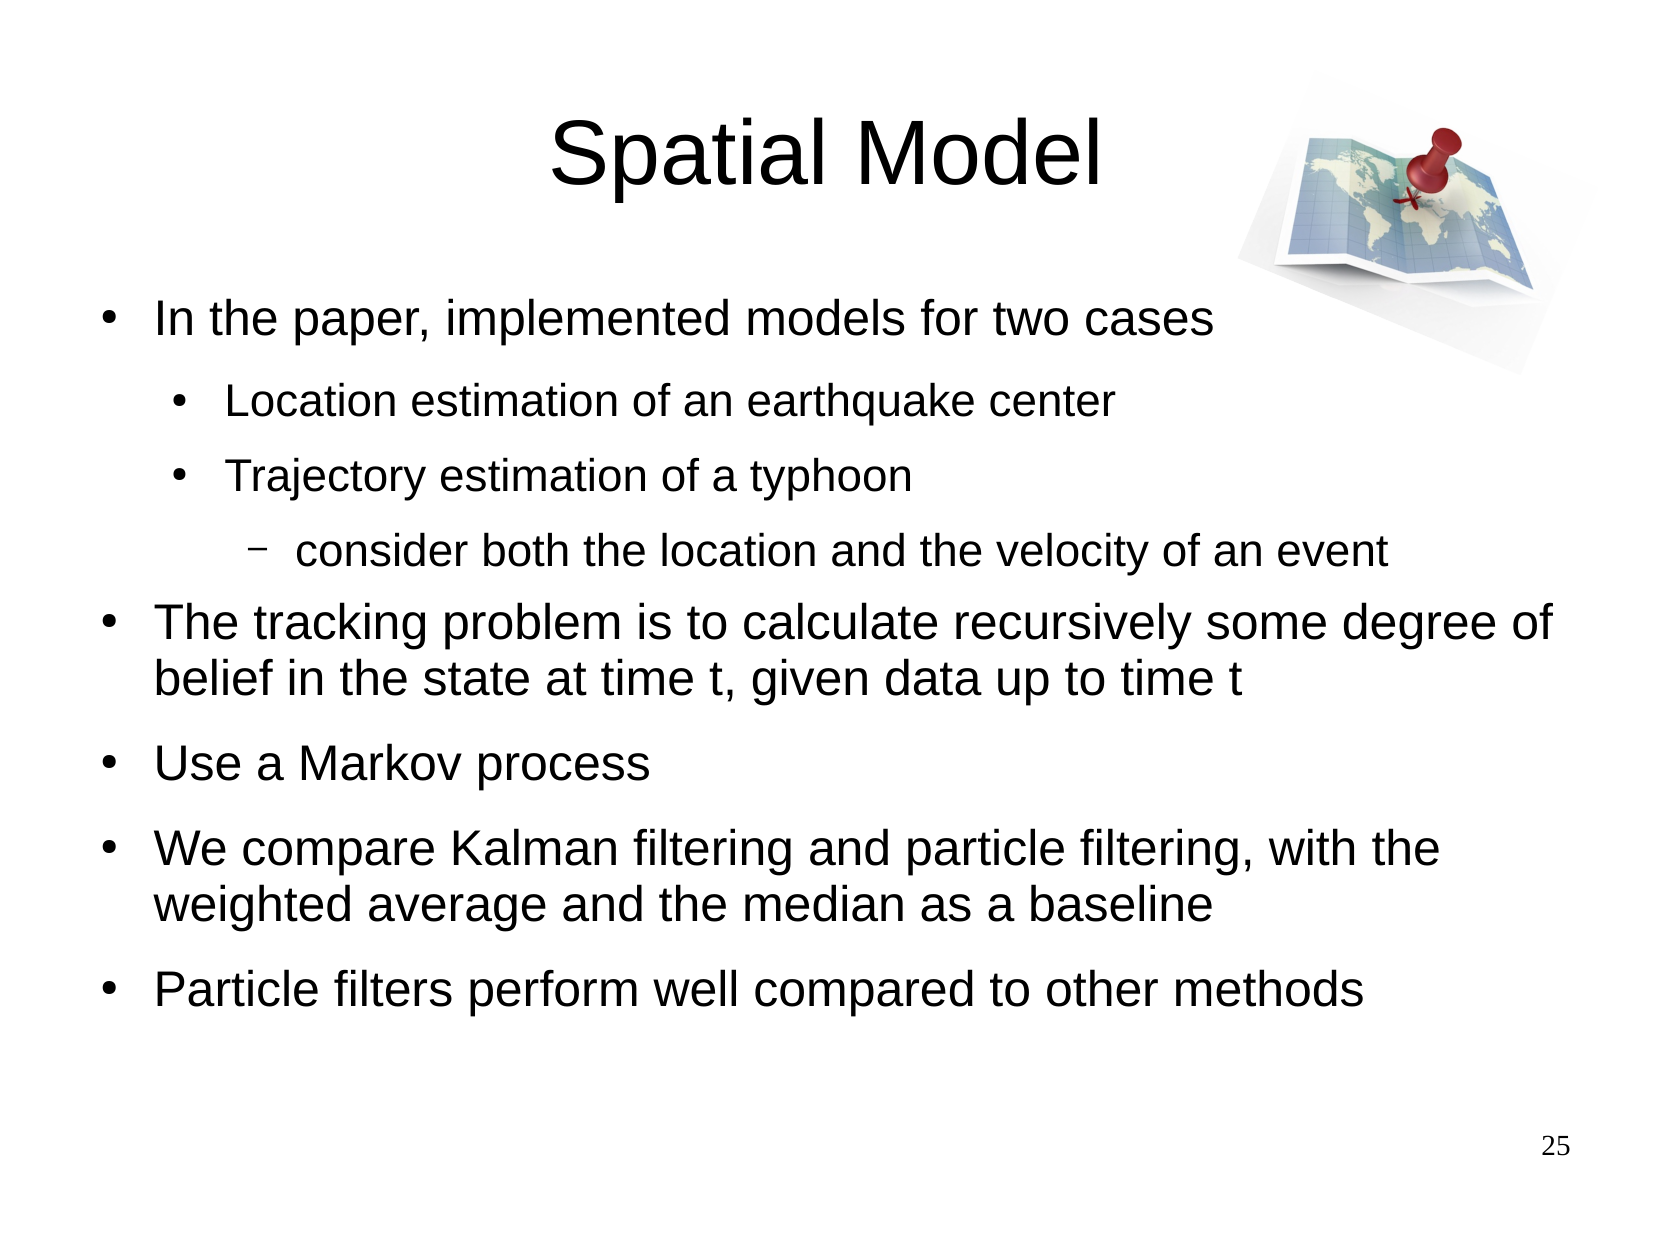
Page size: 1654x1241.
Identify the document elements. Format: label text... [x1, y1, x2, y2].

picture [1237, 70, 1598, 376]
title Spatial Model [82, 49, 1571, 257]
list In the paper, implemented models for two cases Location estimation of an earthquake center Trajectory estimation of a typhoon consider both the location and the velocity of an event The tracking problem is to calculate recursively some degree of belief in the state at time t, given data up to time t Use a Markov process We compare Kalman ﬁltering and particle ﬁltering, with the weighted average and the median as a baseline Particle ﬁlters perform well compared to other methods [82, 290, 1571, 1109]
